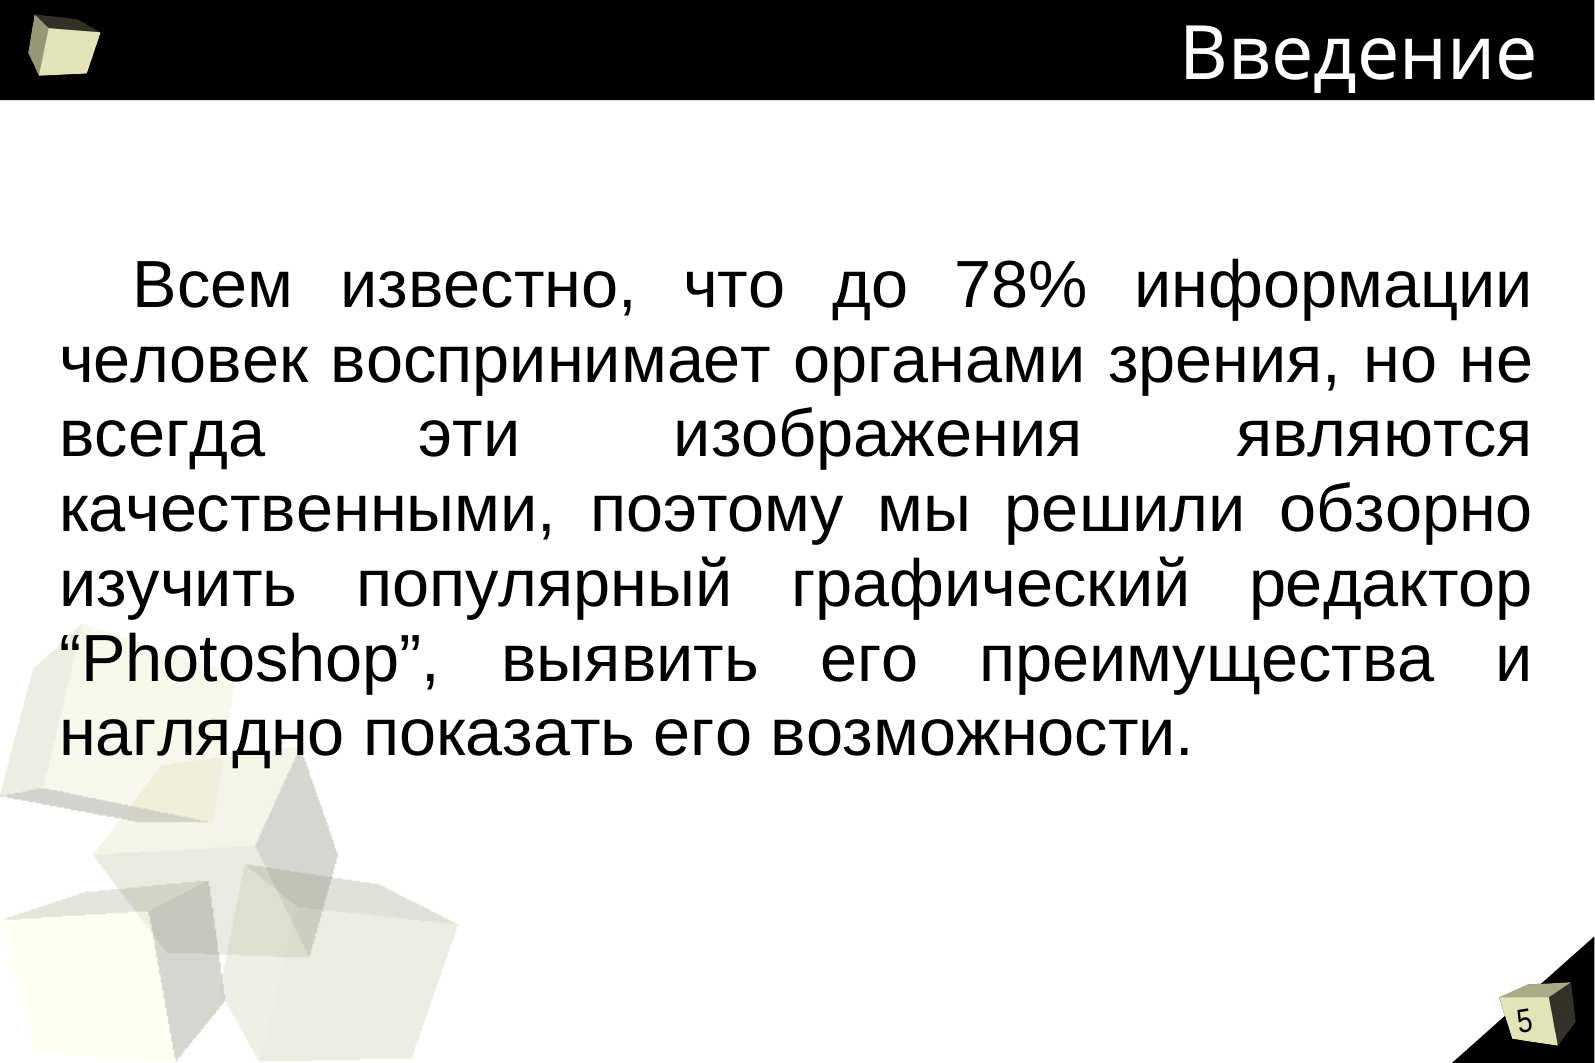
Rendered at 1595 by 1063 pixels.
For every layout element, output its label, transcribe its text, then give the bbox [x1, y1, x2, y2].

title Введение [113, 0, 1538, 104]
subtitle Всем известно, что до 78% информации человек воспринимает органами зрения, но не всегда эти изображения являются качественными, поэтому мы решили обзорно изучить популярный графический редактор “Photoshop”, выявить его преимущества и наглядно показать его возможности. [23, 121, 1535, 896]
picture [0, 623, 460, 1063]
